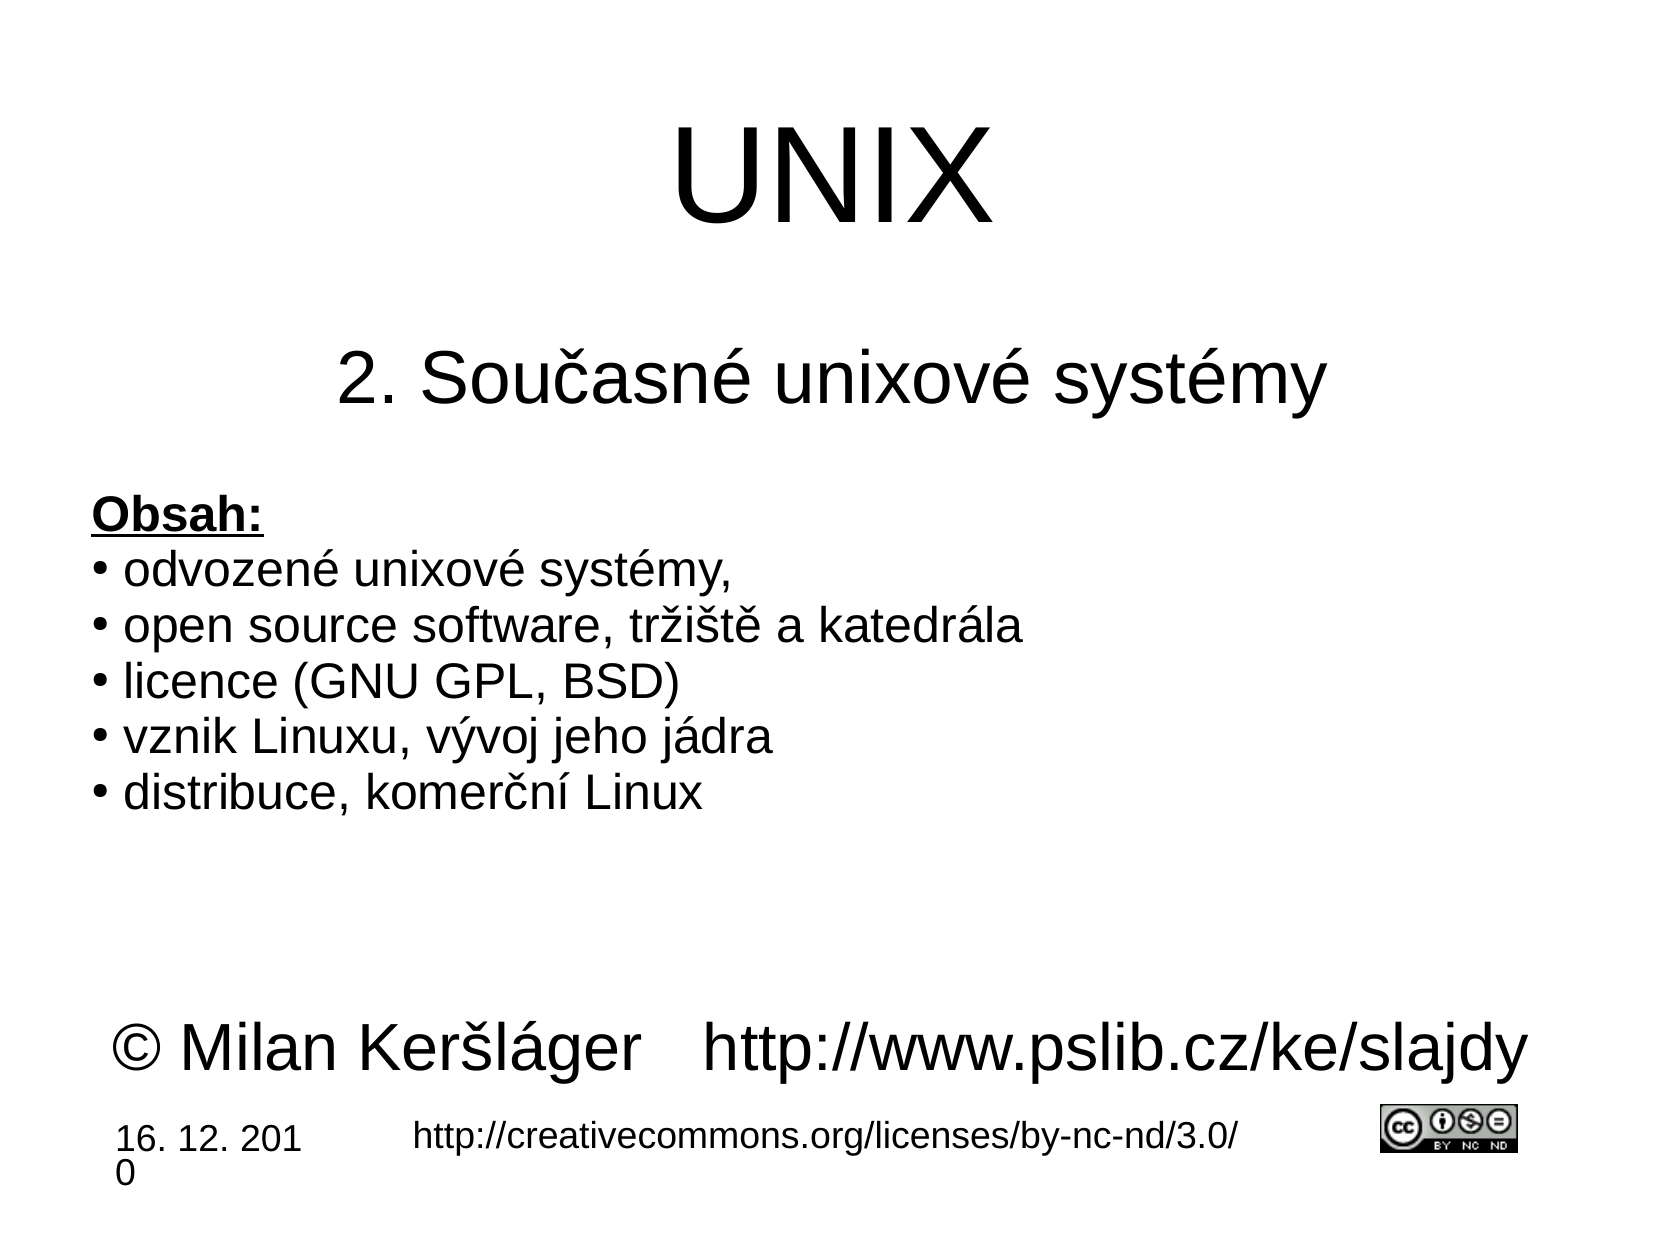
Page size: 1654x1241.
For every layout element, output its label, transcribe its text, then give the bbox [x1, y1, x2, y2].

picture [1380, 1104, 1518, 1153]
text_box http://creativecommons.org/licenses/by-nc-nd/3.0/ [339, 1107, 1313, 1165]
list © Milan Keršláger http://www.pslib.cz/ke/slajdy [76, 1009, 1565, 1087]
text_box Obsah: odvozené unixové systémy, open source software, tržiště a katedrála licence (GNU GPL, BSD) vznik Linuxu, vývoj jeho jádra distribuce, komerční Linux [76, 478, 1583, 828]
text_box 16.12.2010 [100, 1110, 337, 1168]
title UNIX 2. Současné unixové systémy [88, 56, 1577, 461]
